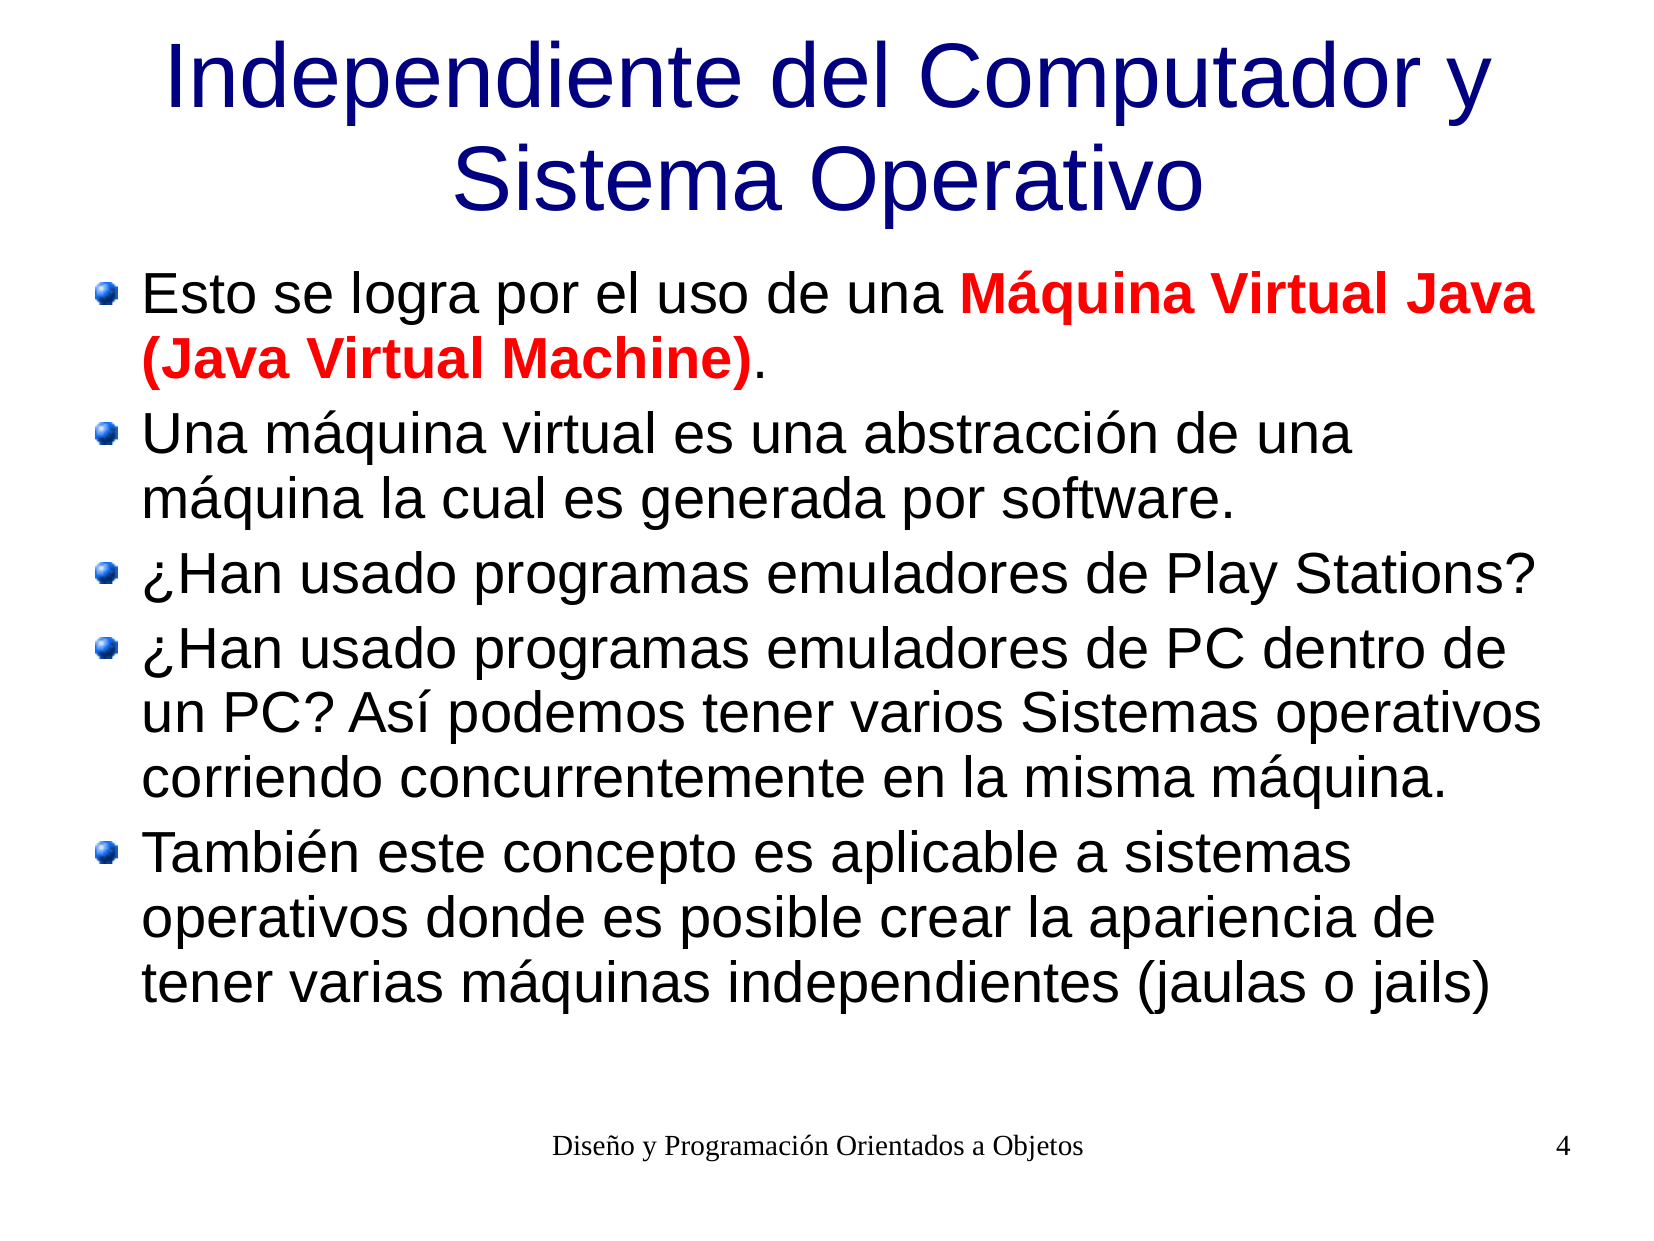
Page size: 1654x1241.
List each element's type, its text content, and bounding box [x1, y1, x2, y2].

title Independiente del Computador y Sistema Operativo [85, 13, 1574, 242]
list Esto se logra por el uso de una Máquina Virtual Java (Java Virtual Machine). Una máquina virtual es una abstracción de una máquina la cual es generada por software. ¿Han usado programas emuladores de Play Stations? ¿Han usado programas emuladores de PC dentro de un PC? Así podemos tener varios Sistemas operativos corriendo concurrentemente en la misma máquina. También este concepto es aplicable a sistemas operativos donde es posible crear la apariencia de tener varias máquinas independientes (jaulas o jails) [80, 261, 1569, 1140]
